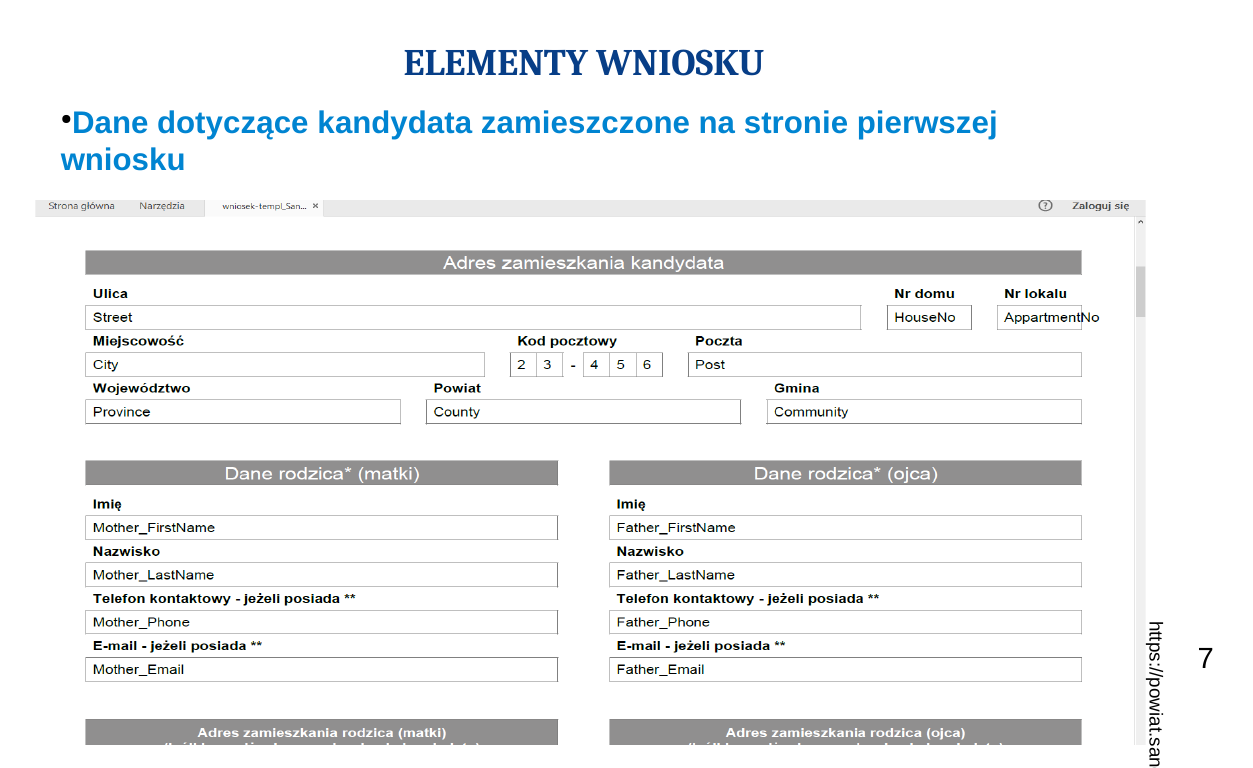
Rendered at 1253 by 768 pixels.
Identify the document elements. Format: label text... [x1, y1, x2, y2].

text_box [1176, 632, 1244, 677]
text_box https://powiat.sandomierz.pl/ [1125, 606, 1176, 768]
list Dane dotyczące kandydata zamieszczone na stronie pierwszej wniosku [46, 94, 1123, 200]
picture [35, 200, 1146, 745]
title ELEMENTY WNIOSKU [62, 30, 1106, 94]
